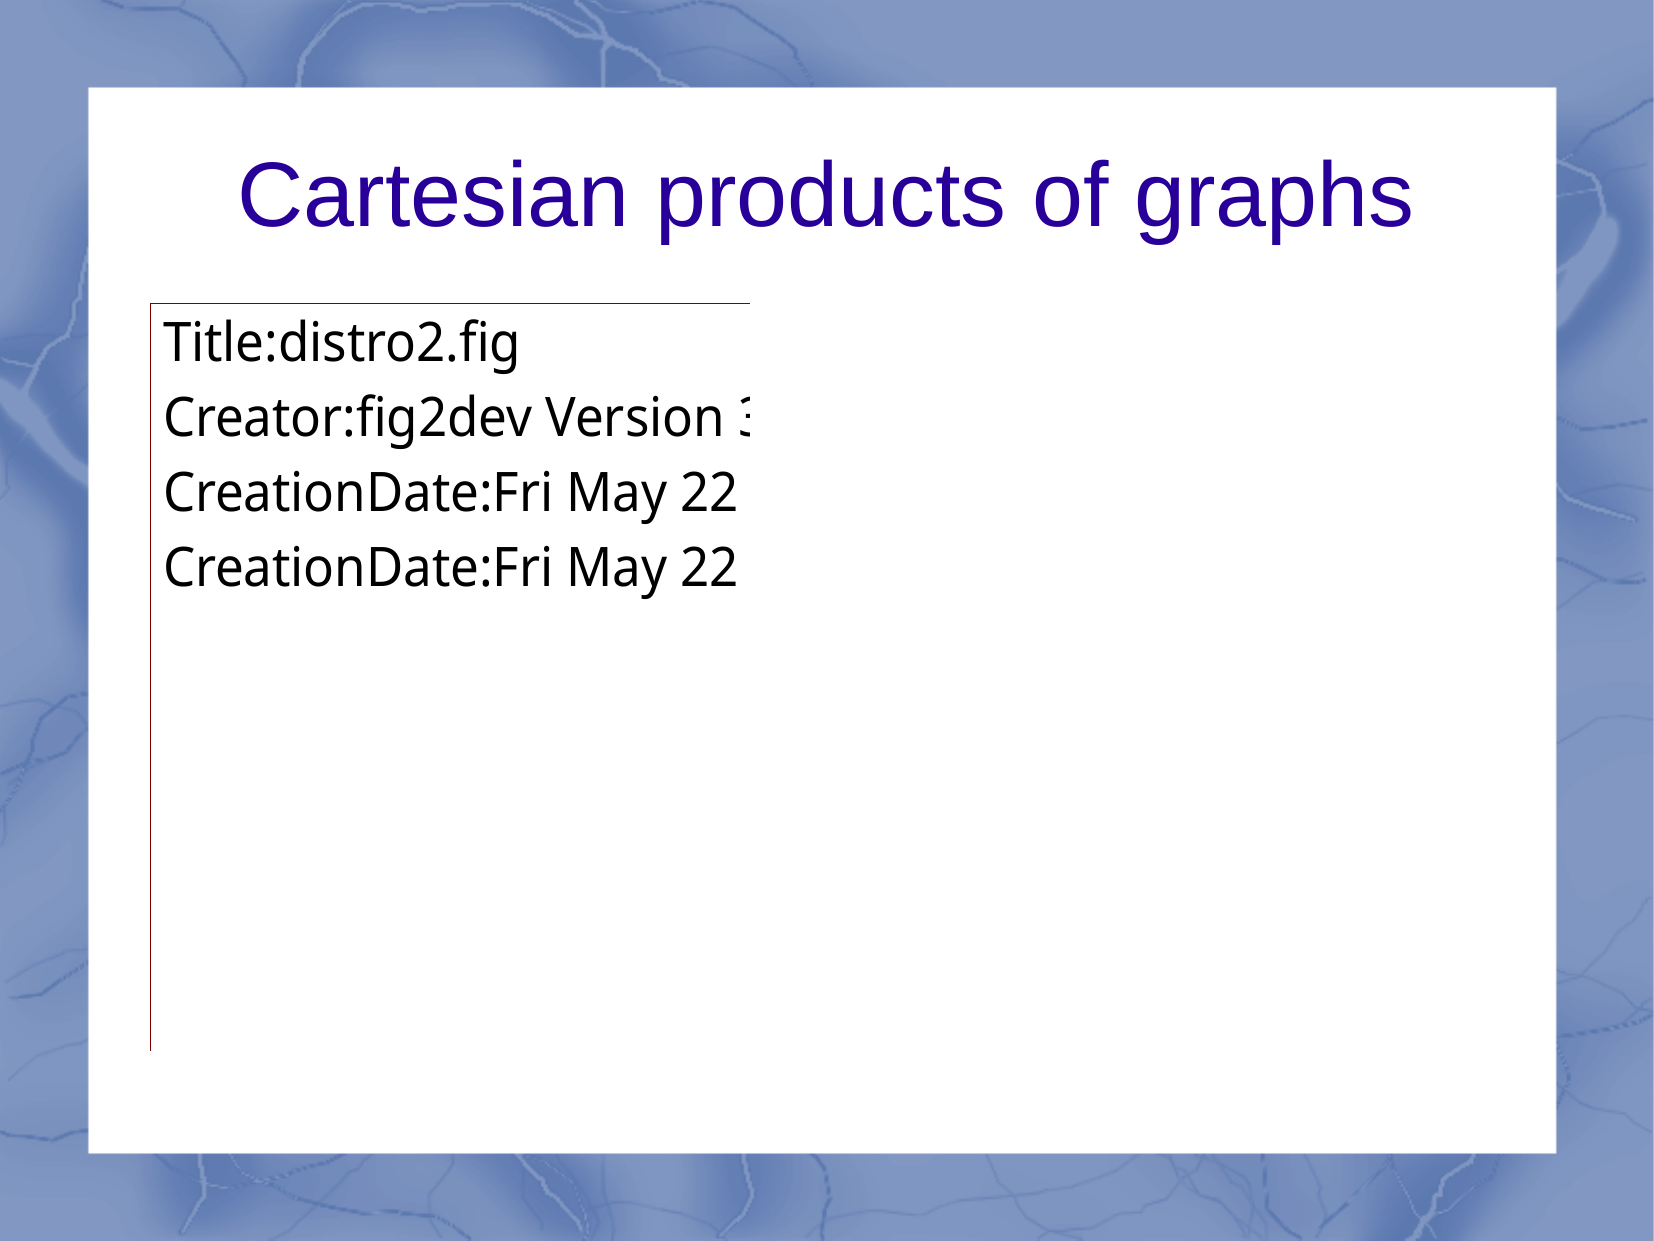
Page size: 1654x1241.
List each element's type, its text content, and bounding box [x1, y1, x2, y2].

title Cartesian products of graphs [118, 90, 1536, 298]
picture [0, 0, 1654, 1241]
